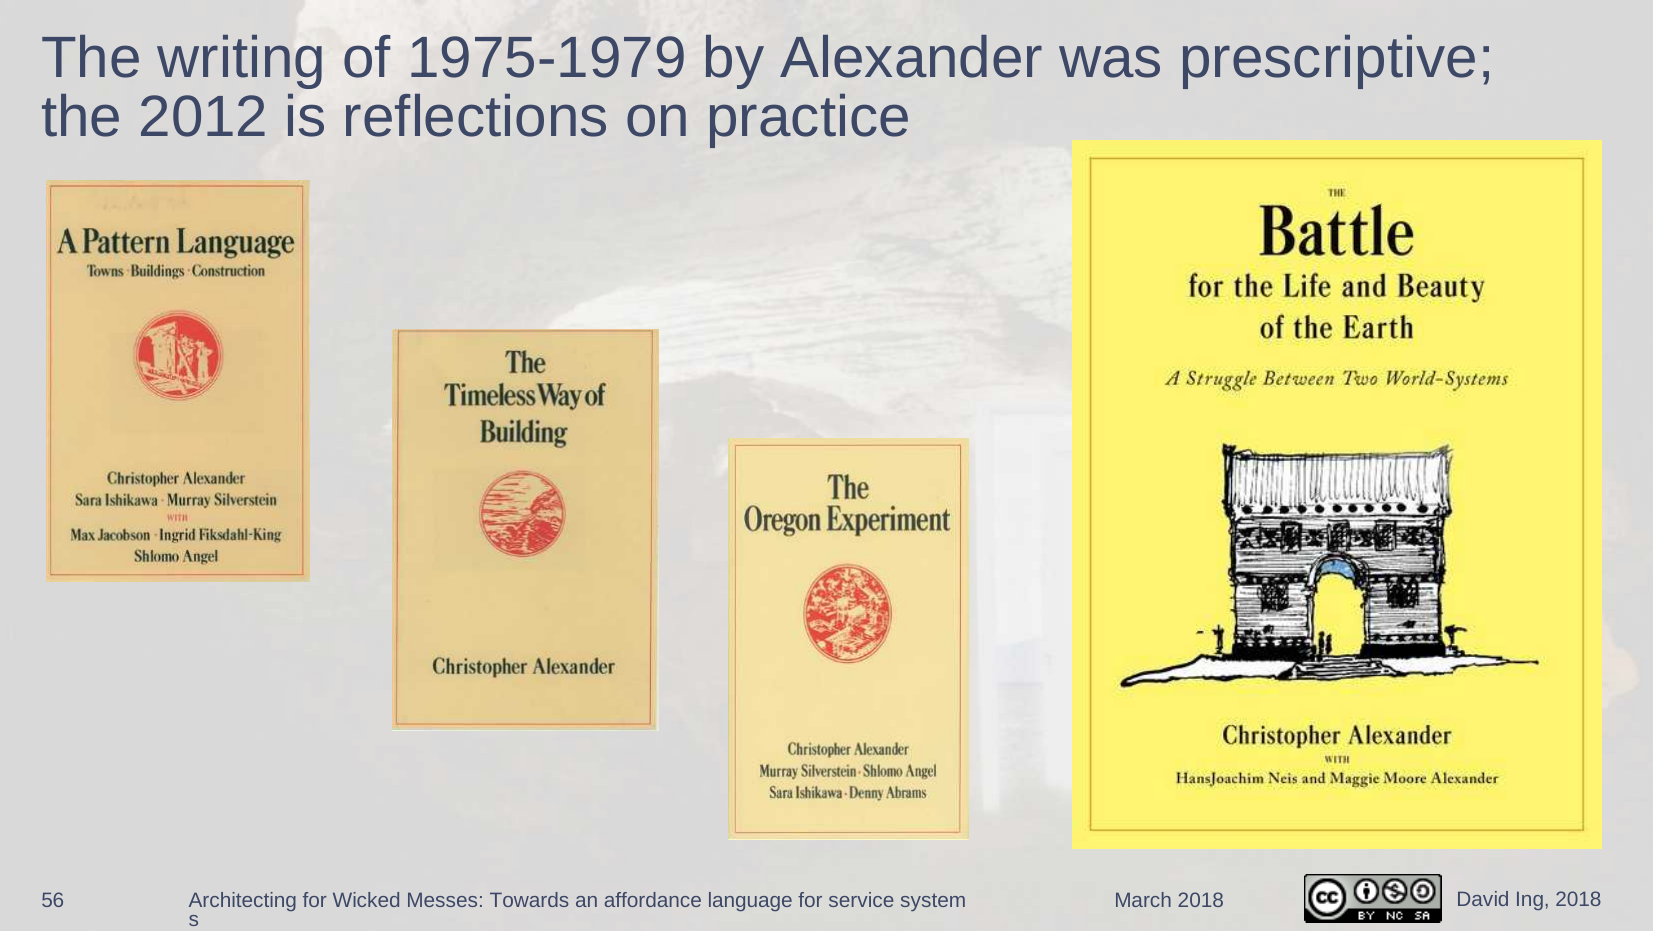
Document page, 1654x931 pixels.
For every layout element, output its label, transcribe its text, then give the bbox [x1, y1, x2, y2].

picture [728, 438, 969, 840]
picture [1304, 874, 1442, 923]
picture [46, 180, 310, 582]
picture [392, 329, 659, 731]
text_box Solving for the optimal Problem solution involves analysis, research employing quantitative methods seeking optimal outcomes. Unfortunately, as conditions change, problems frequently do not remain solved or resolved but reappear, and usually in more complex forms. Furthermore, every solution and resolution generates new problems, ones that tend to be more complex than the ones solved or resolved. [0, 0, 1653, 931]
title The writing of 1975-1979 by Alexander was prescriptive; the 2012 is reflections on practice [41, 30, 1613, 155]
picture [1072, 140, 1602, 849]
